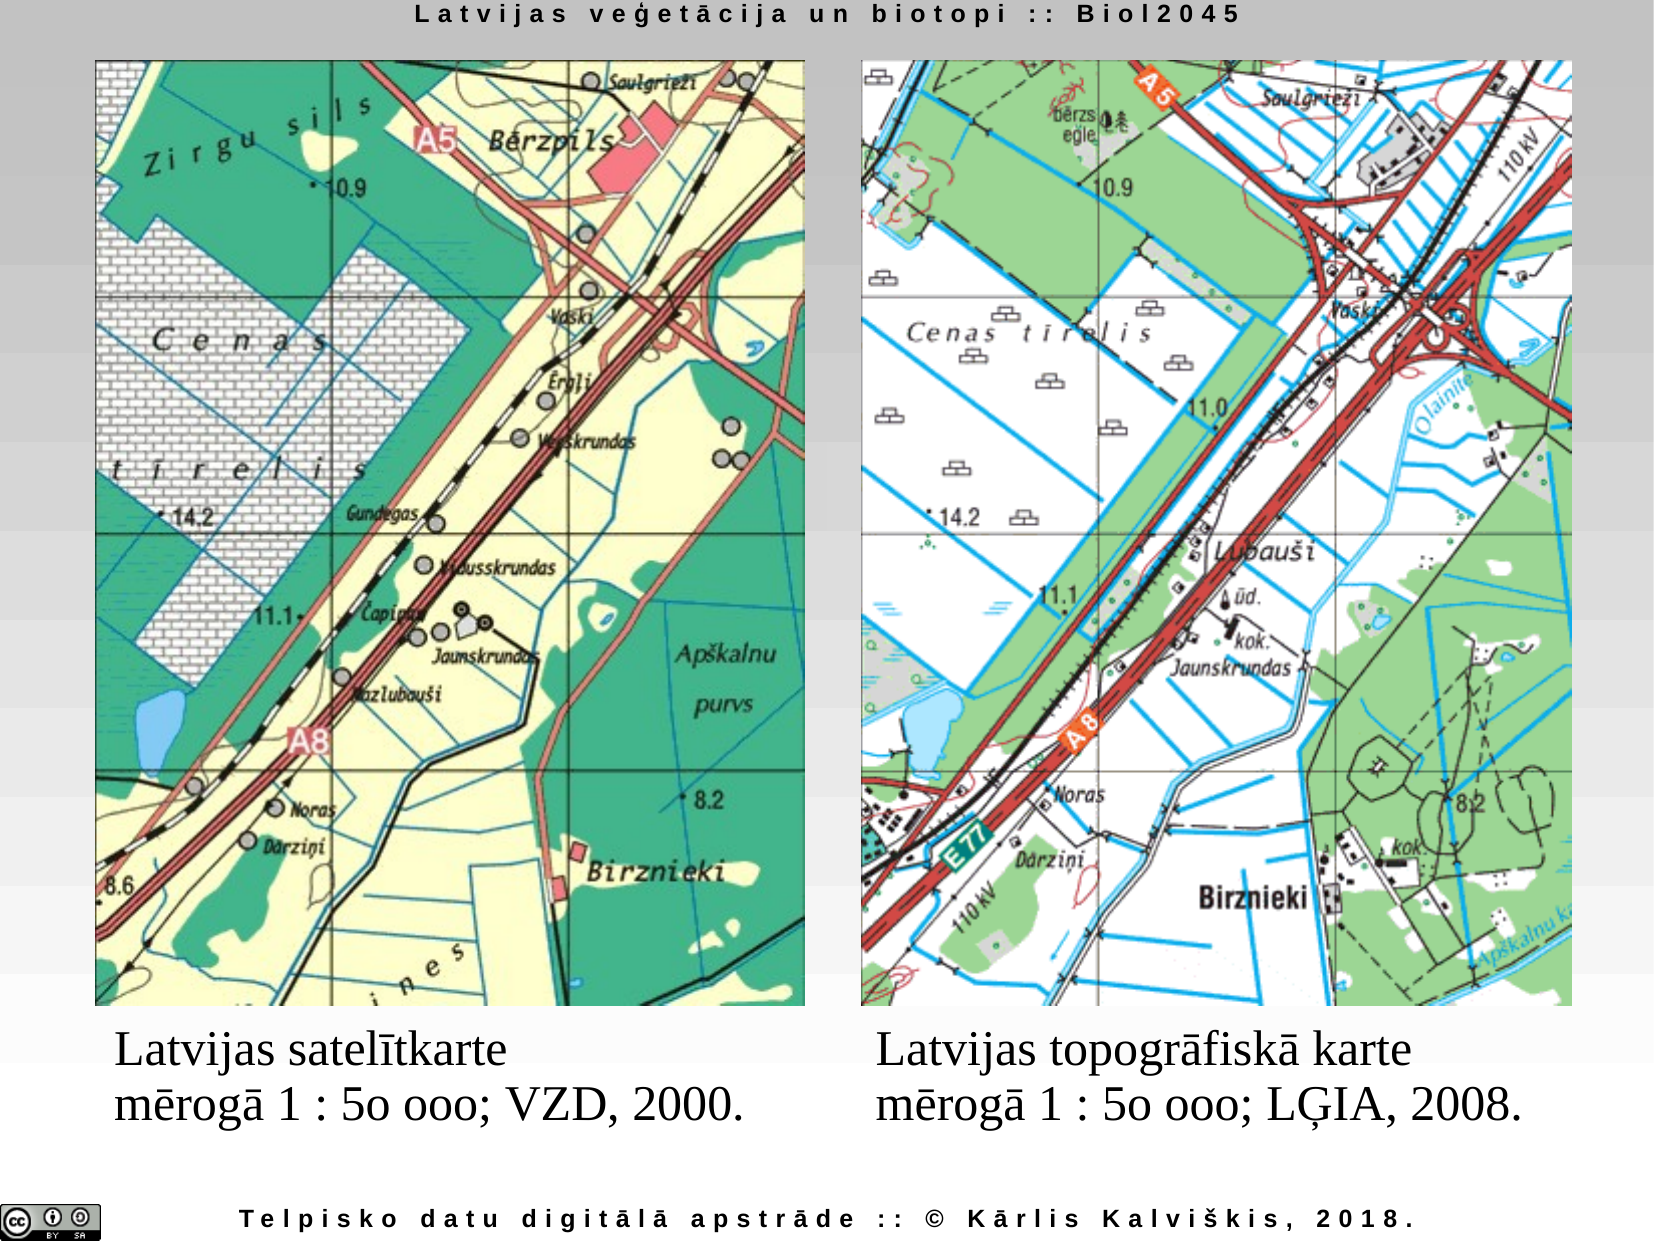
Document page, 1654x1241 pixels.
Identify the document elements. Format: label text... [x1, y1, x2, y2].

text_box Latvijas satelītkarte mērogā 1 : 5o ooo; VZD, 2000. [114, 1021, 745, 1132]
text_box Latvijas topogrāfiskā karte mērogā 1 : 5o ooo; LĢIA, 2008. [875, 1021, 1524, 1132]
picture [0, 0, 1654, 1241]
